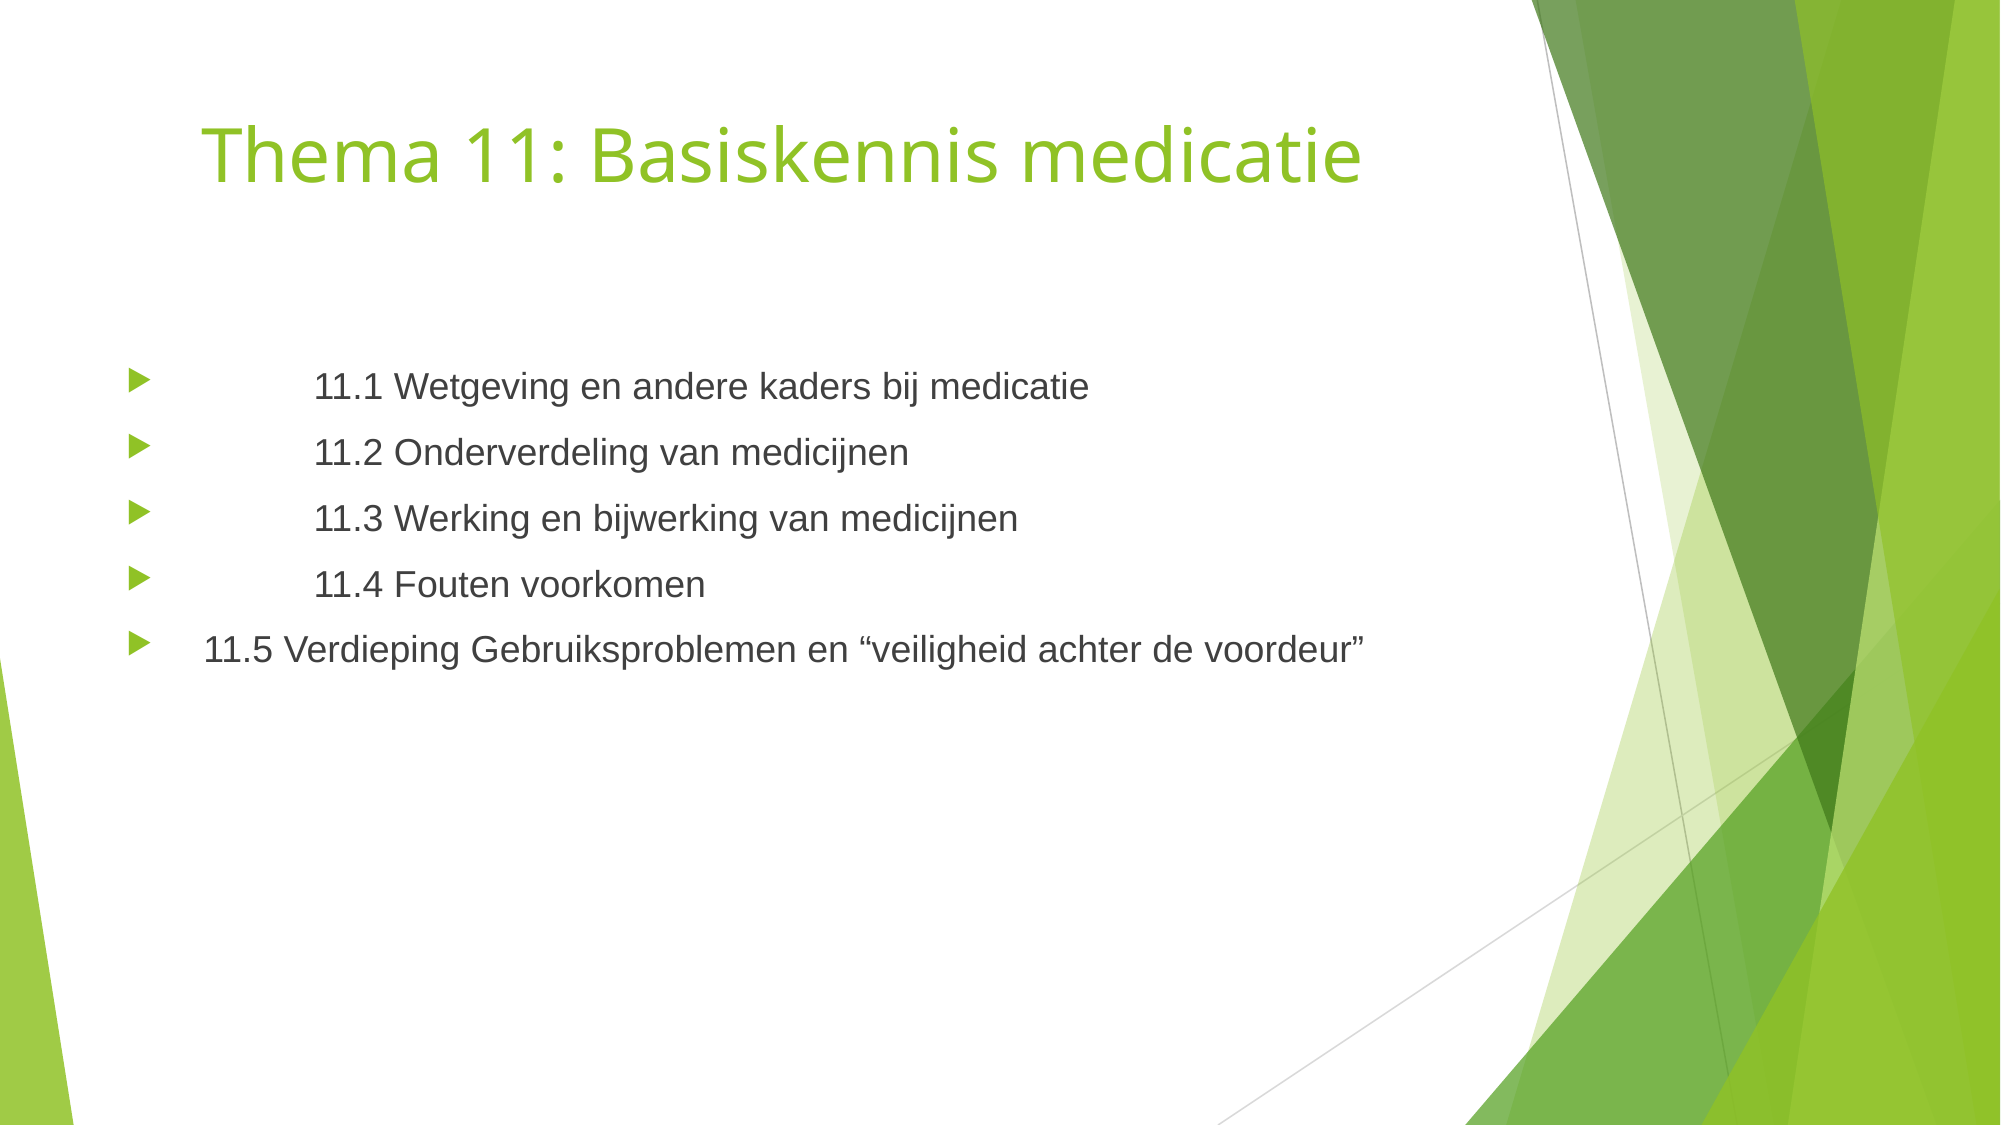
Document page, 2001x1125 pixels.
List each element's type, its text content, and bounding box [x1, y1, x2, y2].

list 11.1 Wetgeving en andere kaders bij medicatie 11.2 Onderverdeling van medicijnen 11.3 Werking en bijwerking van medicijnen 11.4 Fouten voorkomen 11.5 Verdieping Gebruiksproblemen en “veiligheid achter de voordeur” [111, 354, 1522, 992]
title Thema 11: Basiskennis medicatie [111, 99, 1522, 317]
